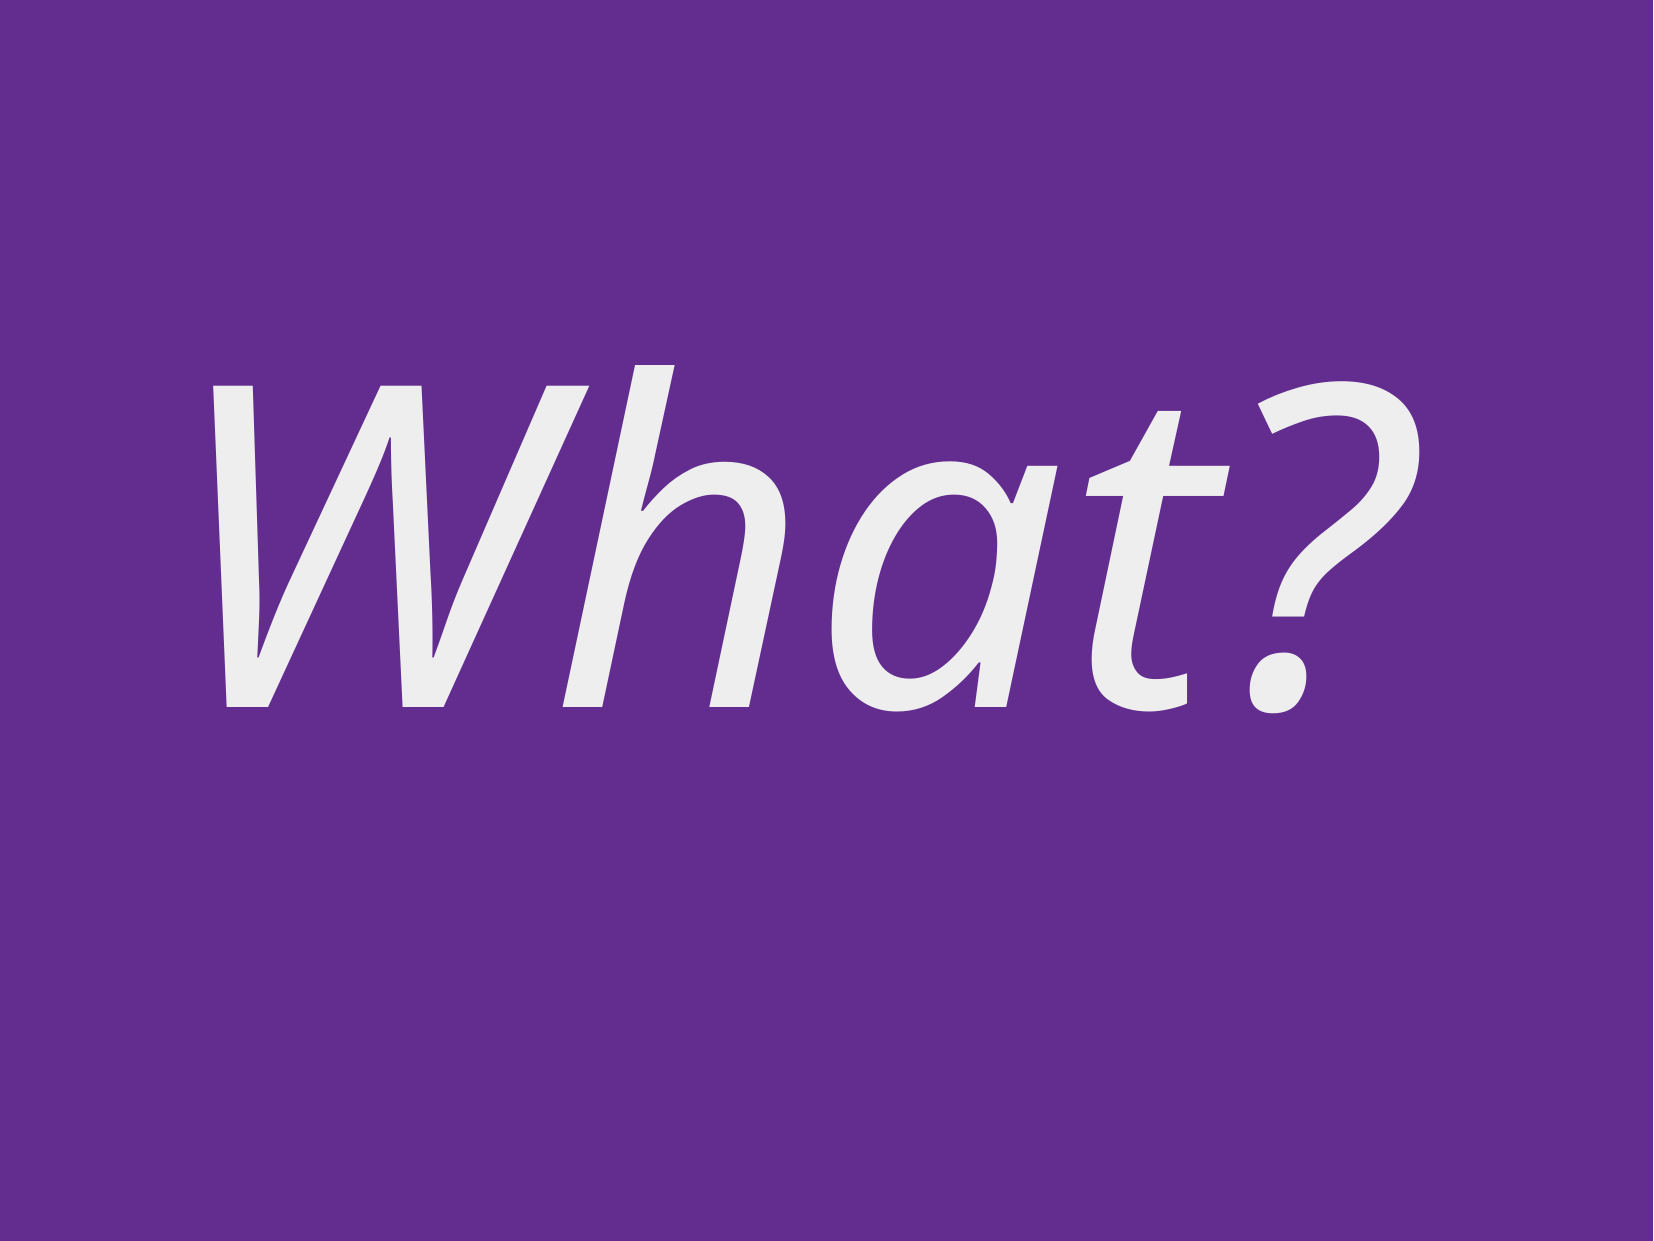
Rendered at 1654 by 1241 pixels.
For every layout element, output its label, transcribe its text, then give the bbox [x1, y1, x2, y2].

title What? [165, 167, 1571, 899]
